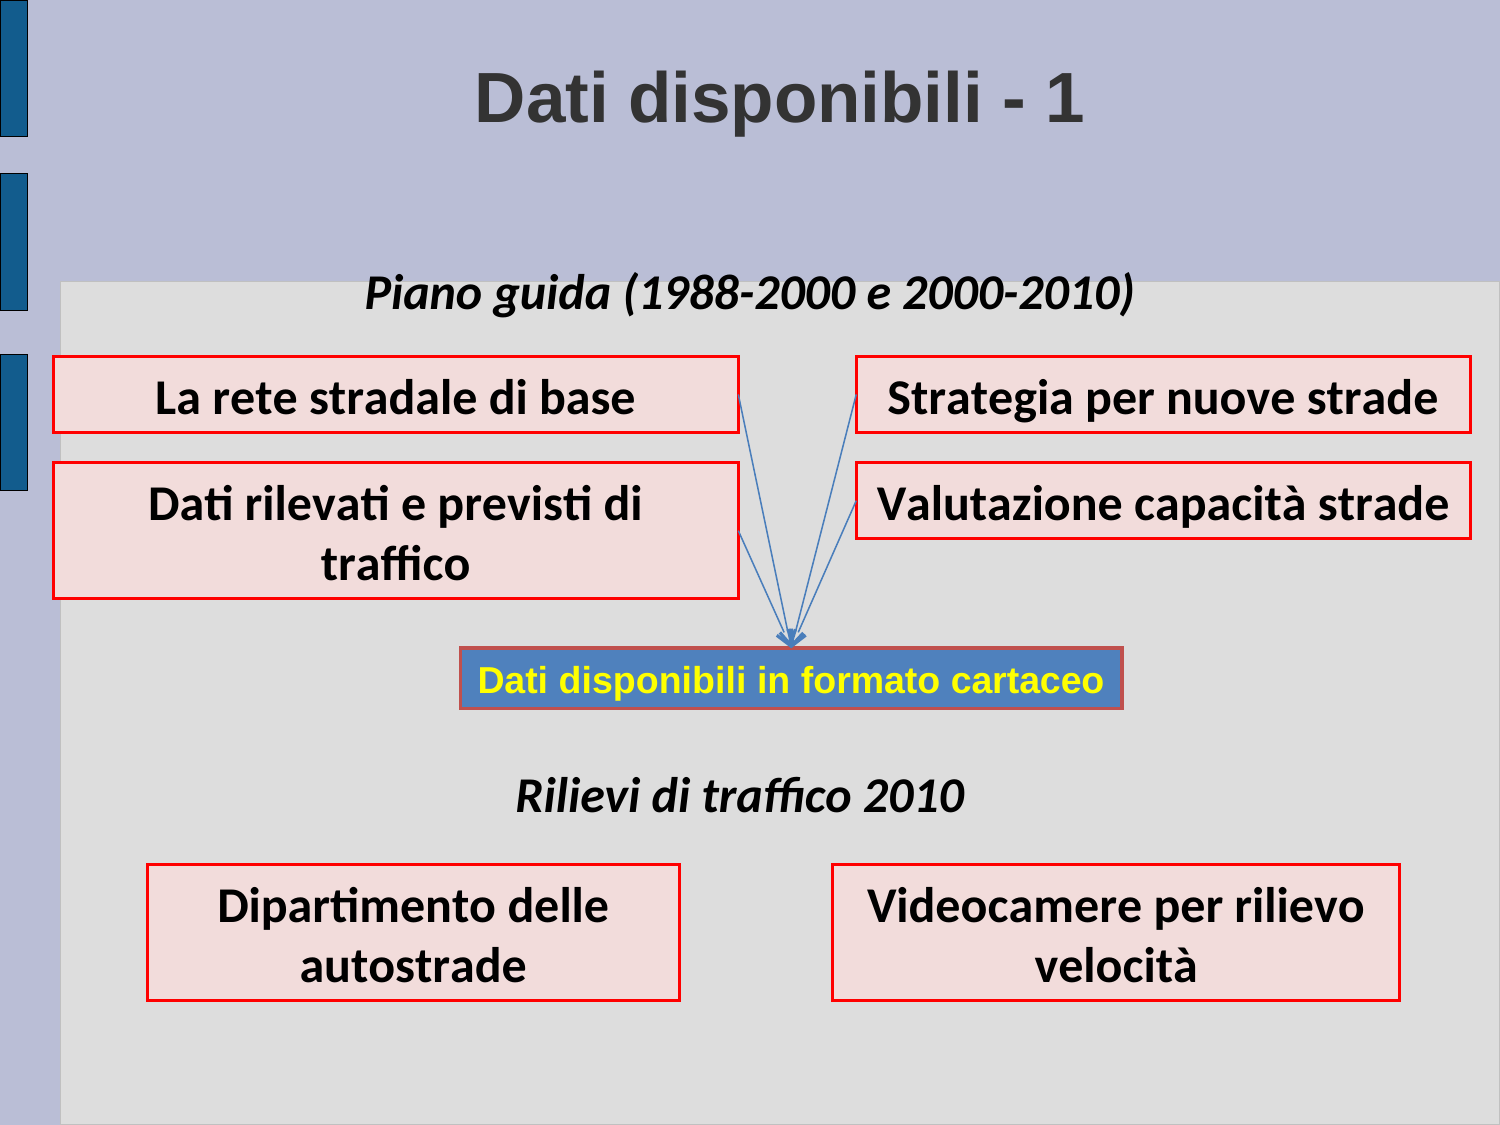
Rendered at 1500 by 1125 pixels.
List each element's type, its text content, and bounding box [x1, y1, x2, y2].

text_box Valutazione capacità strade [856, 462, 1471, 539]
text_box Dati rilevati e previsti di traffico [53, 462, 739, 599]
text_box Piano guida (1988-2000 e 2000-2010) [0, 236, 1500, 343]
title Dati disponibili - 1 [88, 0, 1439, 188]
text_box Strategia per nuove strade [856, 356, 1471, 433]
text_box La rete stradale di base [53, 356, 739, 433]
text_box Videocamere per rilievo velocità [832, 864, 1400, 1001]
text_box Dati disponibili in formato cartaceo [460, 648, 1123, 709]
text_box Rilievi di traffico 2010 [64, 738, 1415, 847]
text_box Dipartimento delle autostrade [147, 864, 680, 1001]
